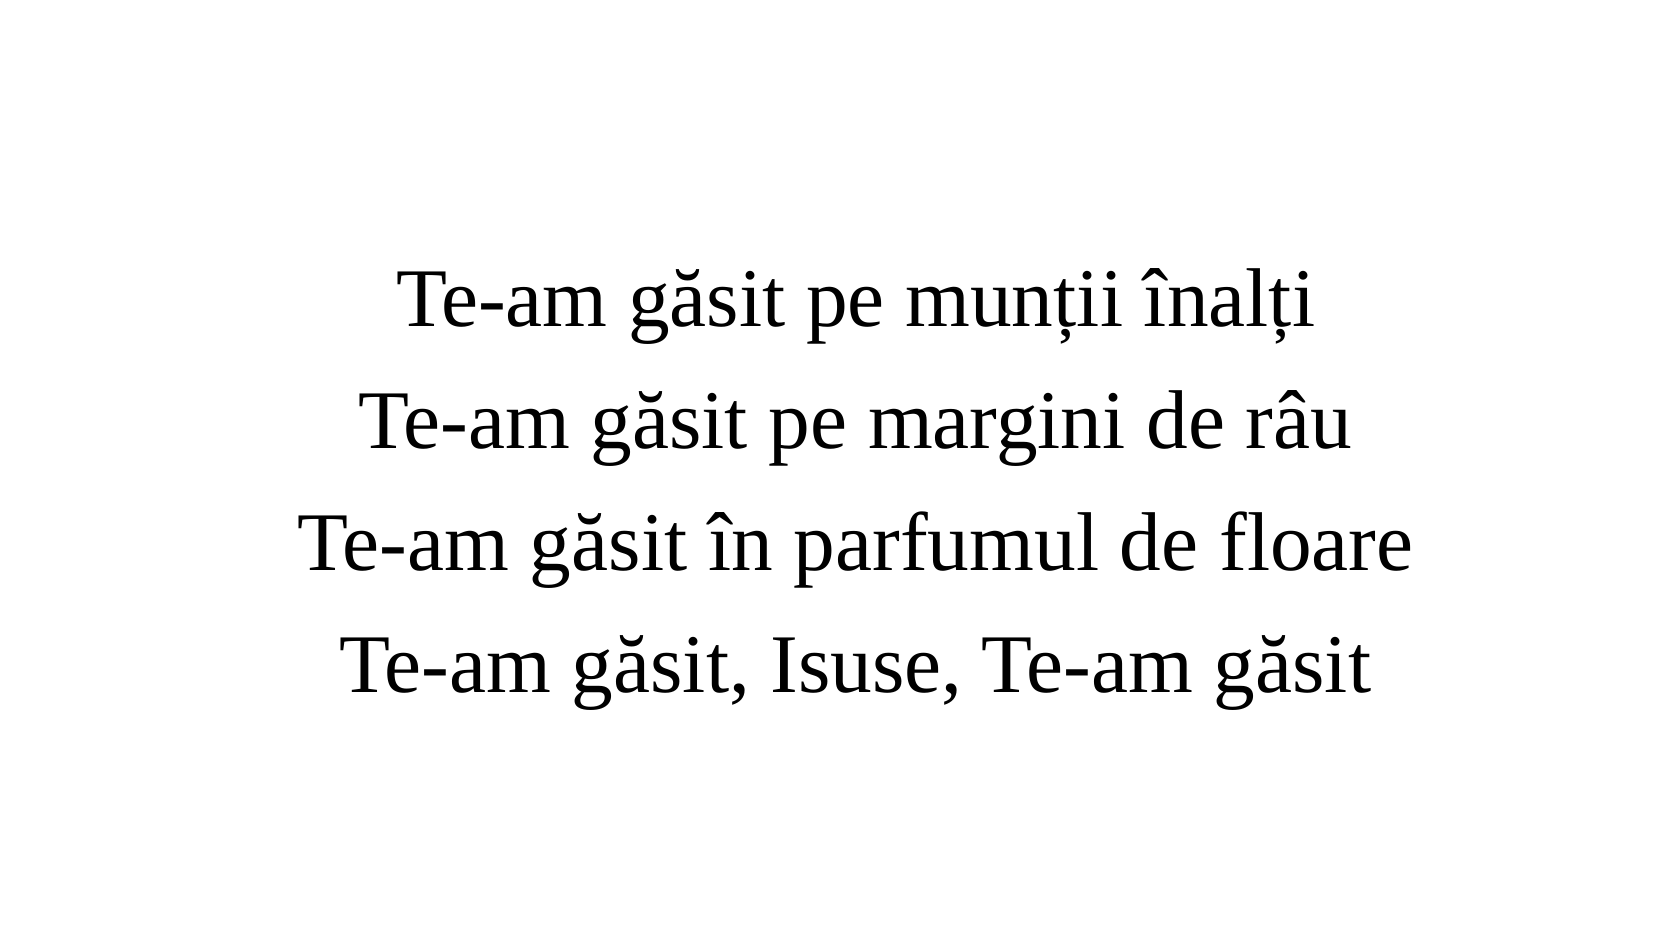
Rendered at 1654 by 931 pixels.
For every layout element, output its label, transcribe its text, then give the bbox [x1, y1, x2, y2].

subtitle Te-am găsit pe munții înalți Te-am găsit pe margini de râu Te-am găsit în parfumul de floare Te-am găsit, Isuse, Te-am găsit [153, 239, 1560, 713]
